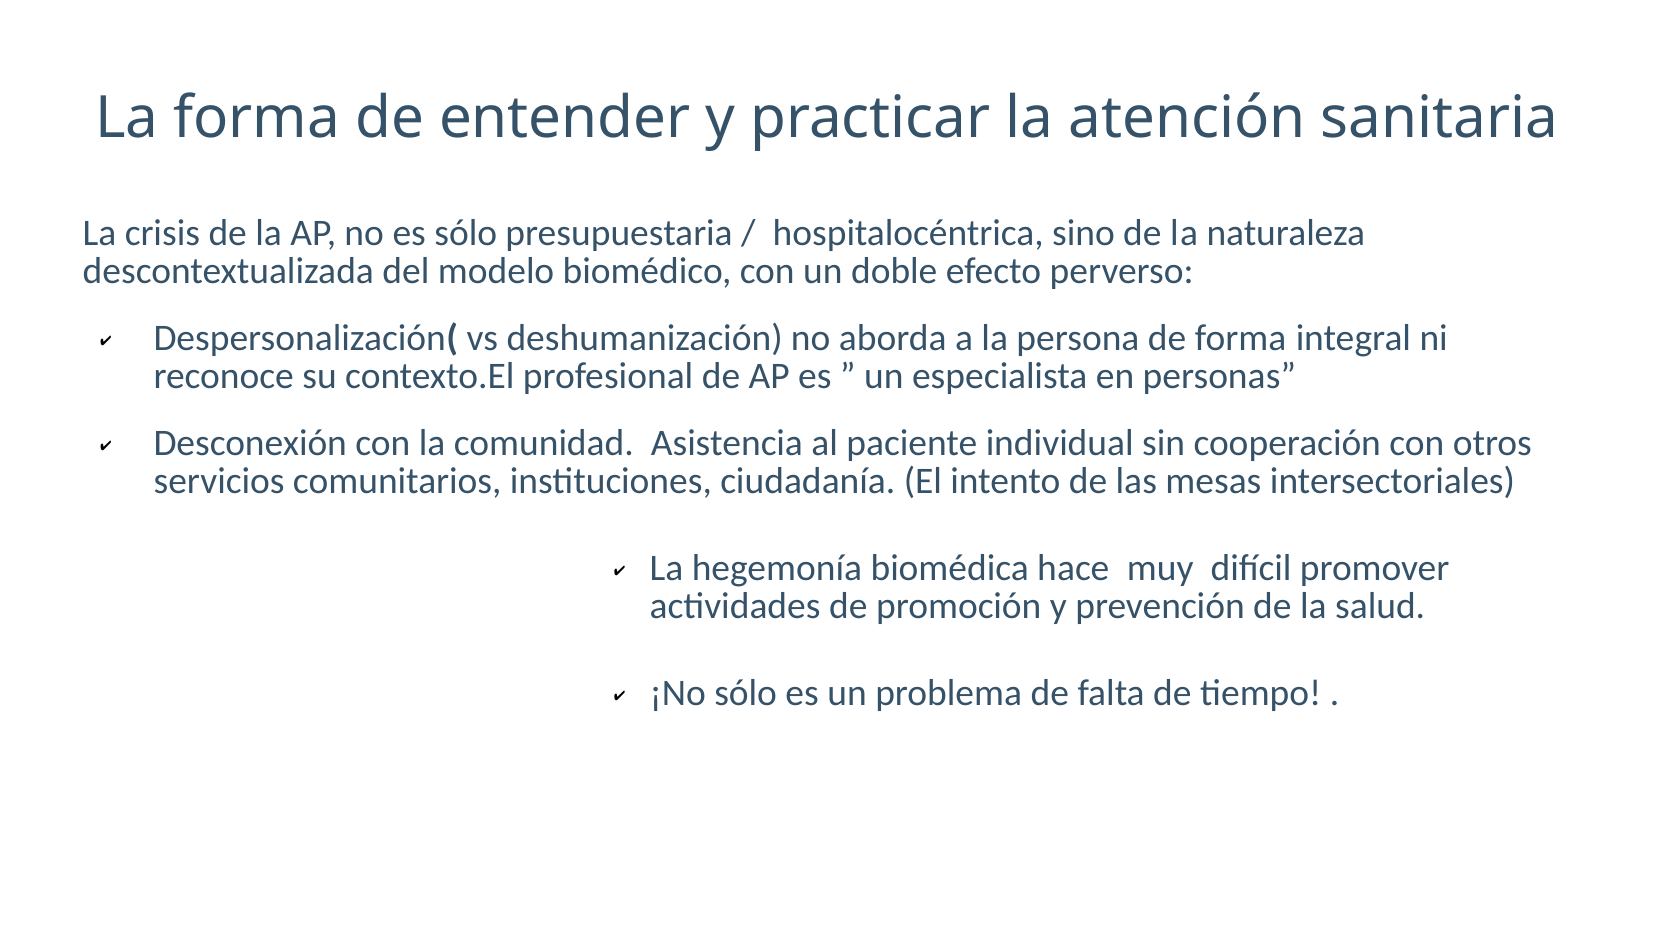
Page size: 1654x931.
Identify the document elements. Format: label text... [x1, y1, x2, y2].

title La forma de entender y practicar la atención sanitaria [82, 37, 1571, 193]
list La crisis de la AP, no es sólo presupuestaria / hospitalocéntrica, sino de la naturaleza descontextualizada del modelo biomédico, con un doble efecto perverso: Despersonalización( vs deshumanización) no aborda a la persona de forma integral ni reconoce su contexto.El profesional de AP es ” un especialista en personas” Desconexión con la comunidad. Asistencia al paciente individual sin cooperación con otros servicios comunitarios, instituciones, ciudadanía. (El intento de las mesas intersectoriales) La hegemonía biomédica hace muy difícil promover actividades de promoción y prevención de la salud. ¡No sólo es un problema de falta de tiempo! . [82, 217, 1571, 886]
